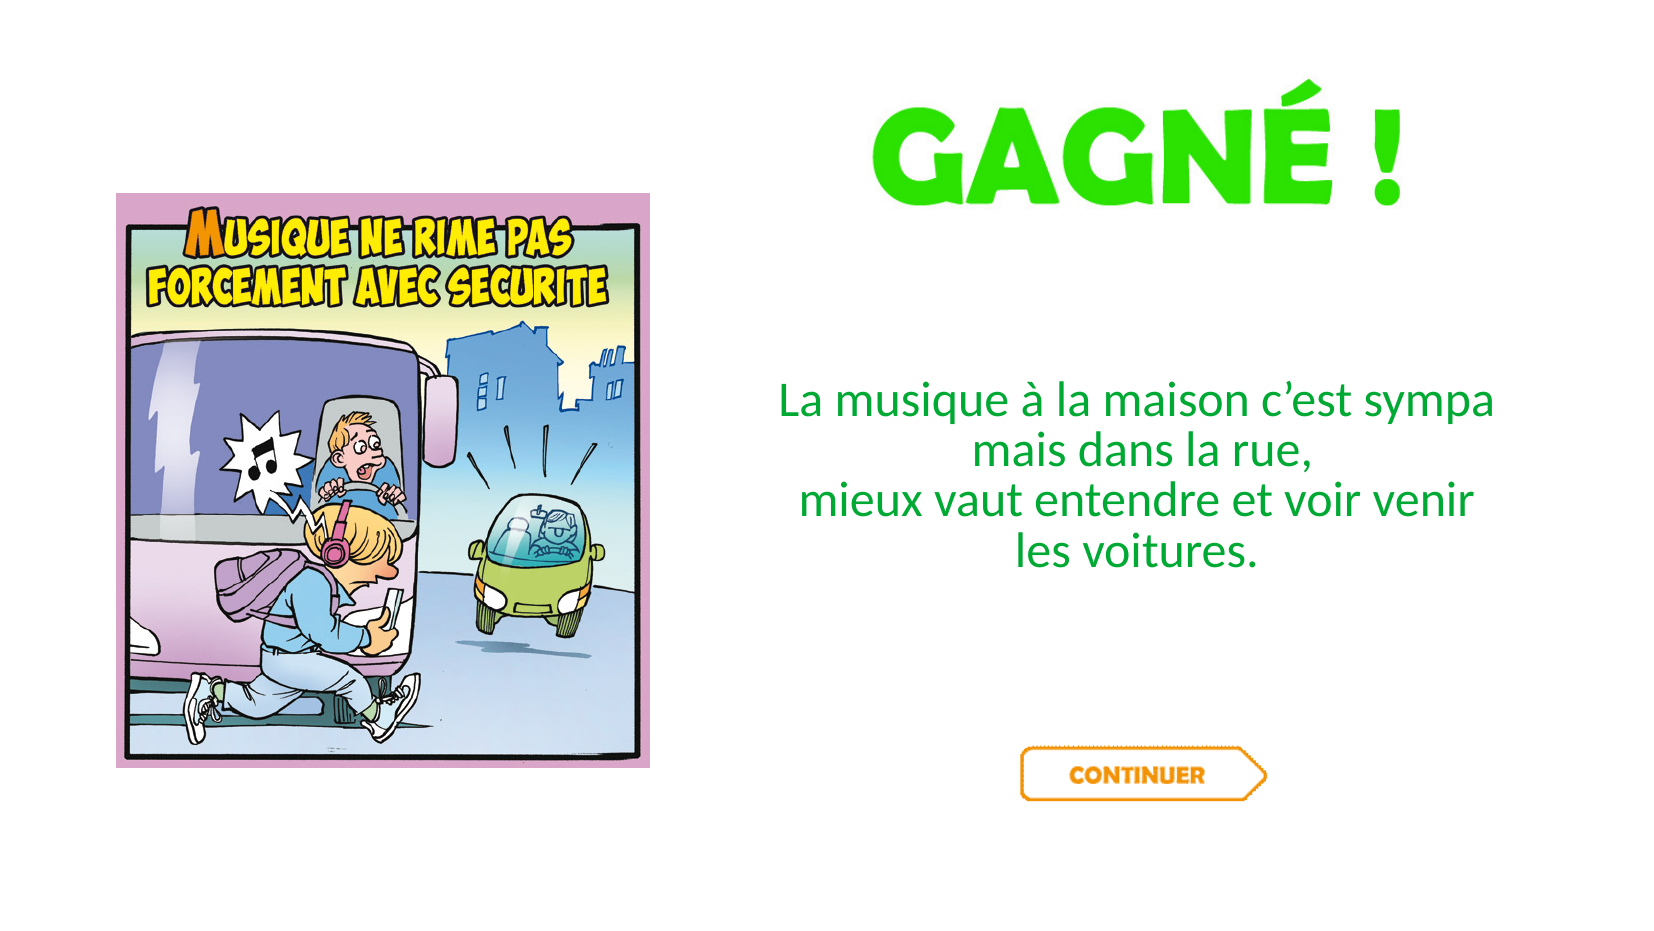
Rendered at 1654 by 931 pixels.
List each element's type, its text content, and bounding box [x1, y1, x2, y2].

text_box La musique à la maison c’est sympa mais dans la rue, mieux vaut entendre et voir venir les voitures. [708, 372, 1565, 609]
picture [834, 58, 1447, 237]
picture [1019, 744, 1270, 805]
picture [116, 193, 650, 768]
